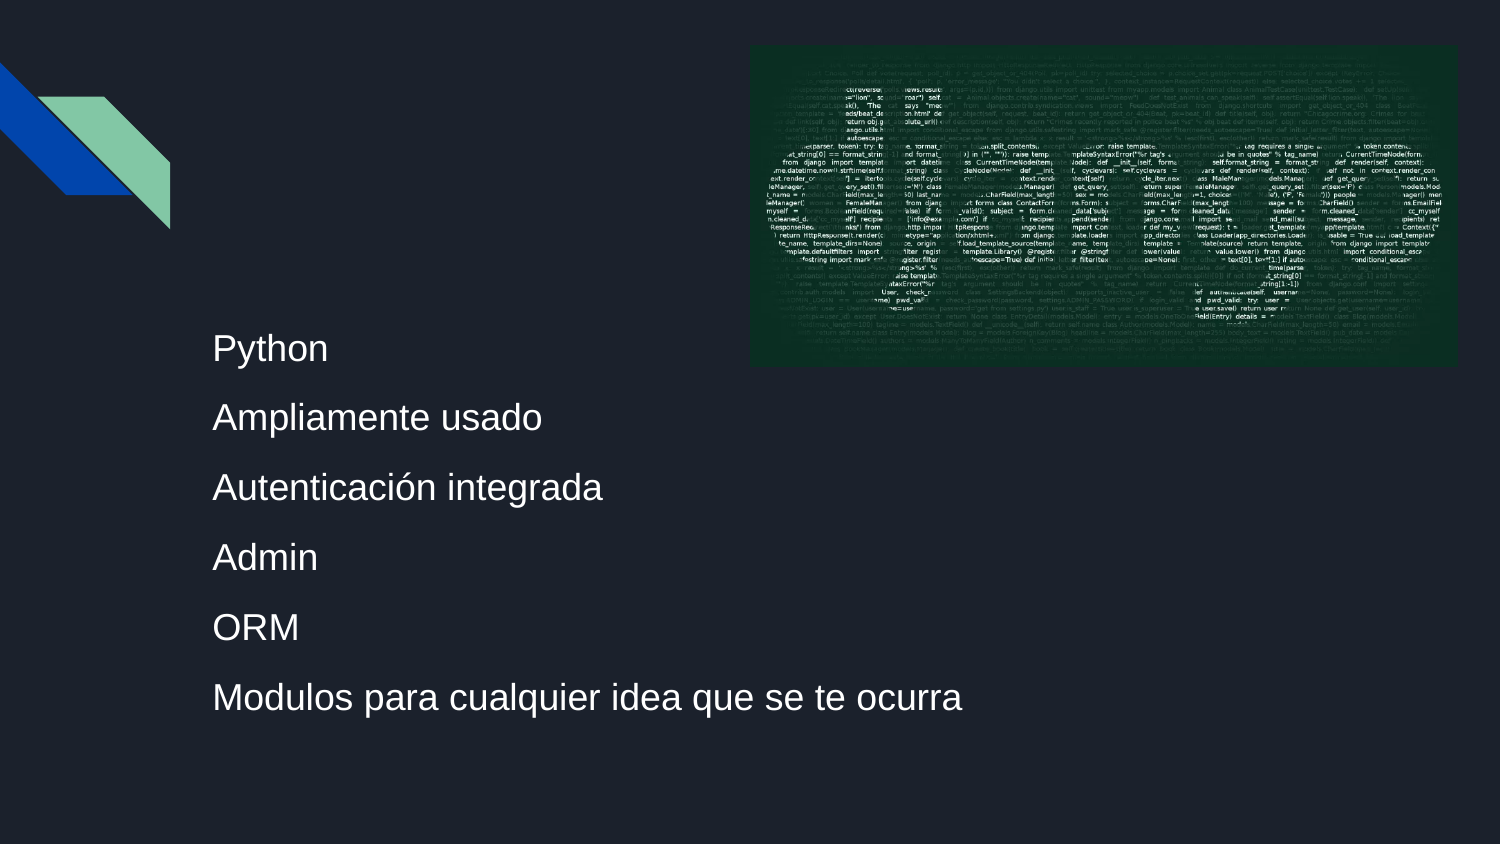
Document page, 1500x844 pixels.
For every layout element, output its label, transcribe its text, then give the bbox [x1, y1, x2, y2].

picture [750, 45, 1458, 367]
list Python Ampliamente usado Autenticación integrada Admin ORM Modulos para cualquier idea que se te ocurra [197, 308, 1211, 786]
